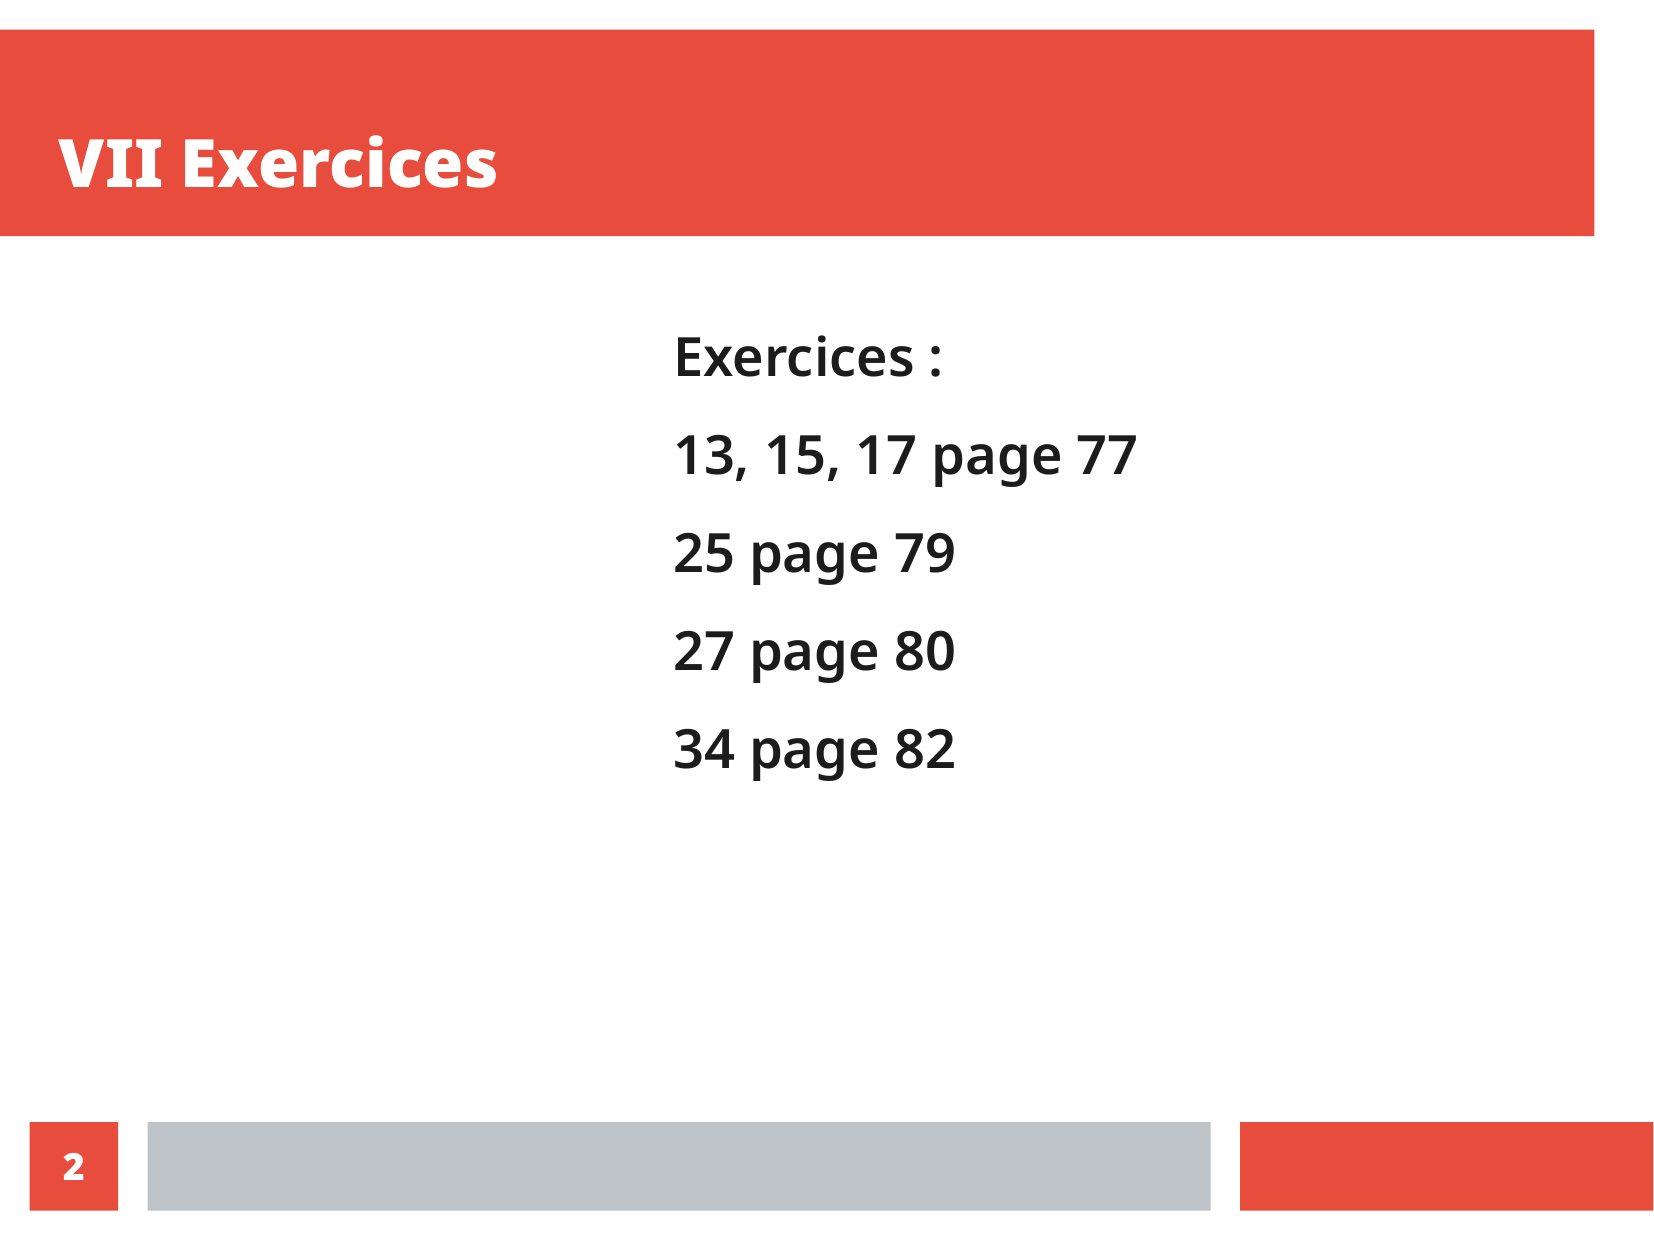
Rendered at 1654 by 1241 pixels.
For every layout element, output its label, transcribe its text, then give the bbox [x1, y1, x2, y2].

list Exercices : 13, 15, 17 page 77 25 page 79 27 page 80 34 page 82 [673, 318, 1241, 1046]
title VII Exercices [59, 59, 1595, 207]
